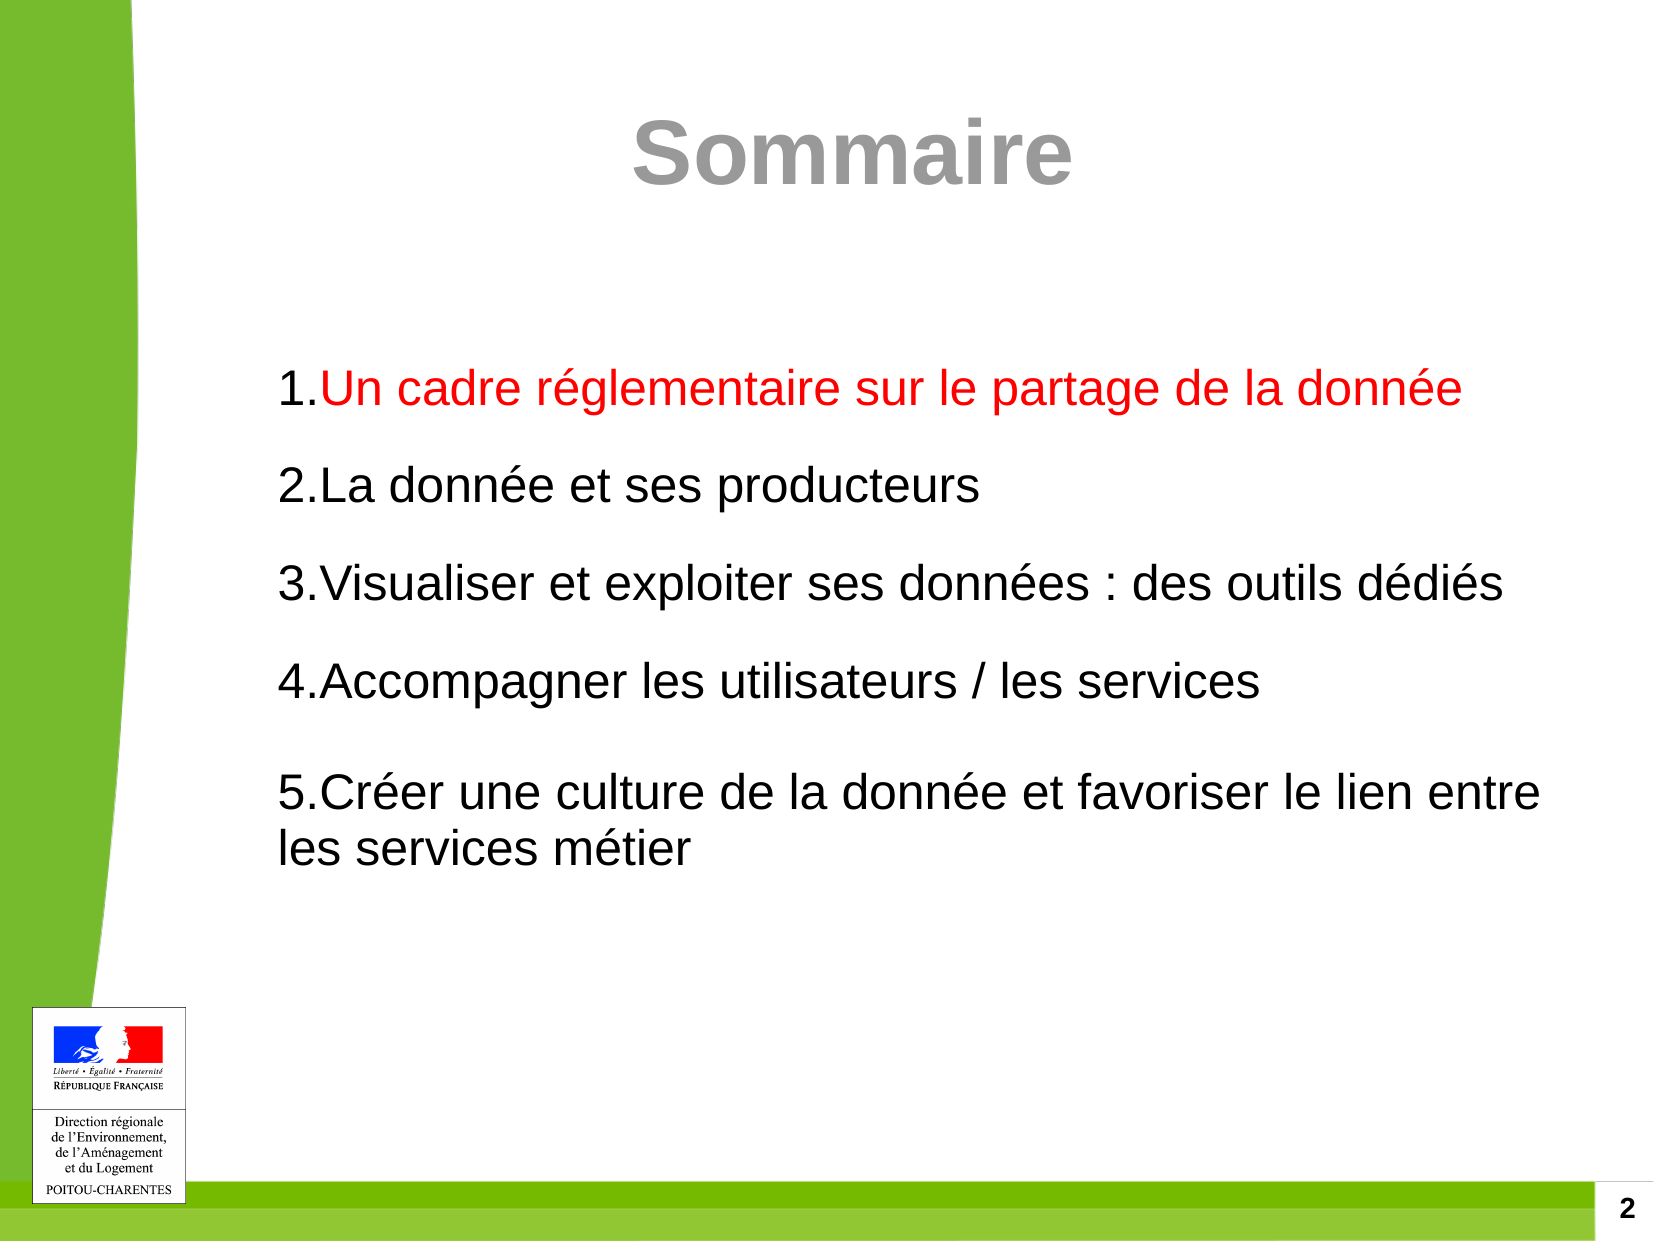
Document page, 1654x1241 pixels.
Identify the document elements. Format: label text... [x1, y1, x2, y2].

list [181, 288, 1511, 1107]
picture [0, 0, 1654, 1241]
title Sommaire [136, 56, 1571, 250]
text_box Un cadre réglementaire sur le partage de la donnée La donnée et ses producteurs Visualiser et exploiter ses données : des outils dédiés Accompagner les utilisateurs / les services Créer une culture de la donnée et favoriser le lien entre les services métier [262, 352, 1572, 884]
